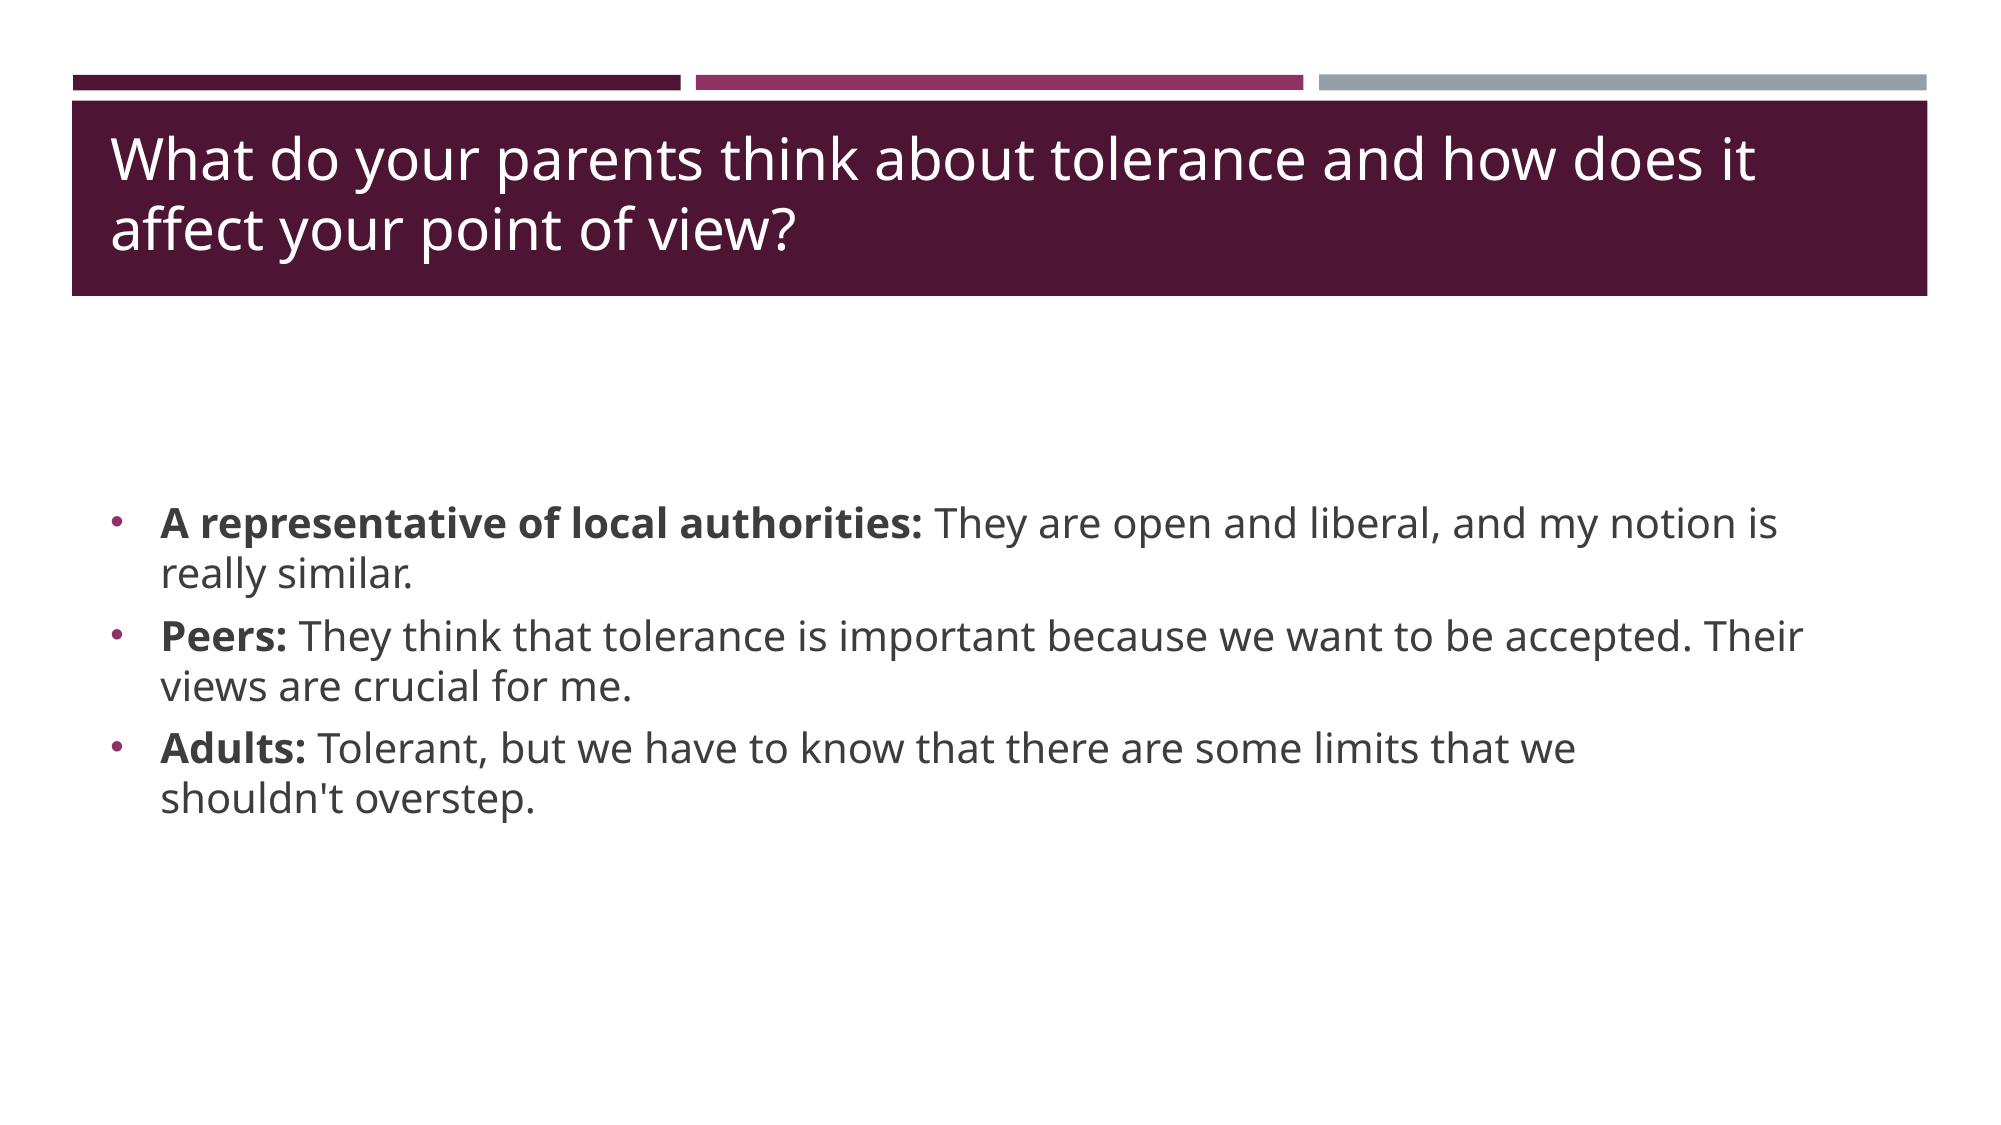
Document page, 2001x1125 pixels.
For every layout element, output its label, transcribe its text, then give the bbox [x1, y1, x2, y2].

list A representative of local authorities: They are open and liberal, and my notion is really similar. Peers: They think that tolerance is important because we want to be accepted. Their views are crucial for me. Adults: Tolerant, but we have to know that there are some limits that we shouldn't overstep. [95, 357, 1905, 962]
title What do your parents think about tolerance and how does it affect your point of view? [95, 115, 1905, 282]
